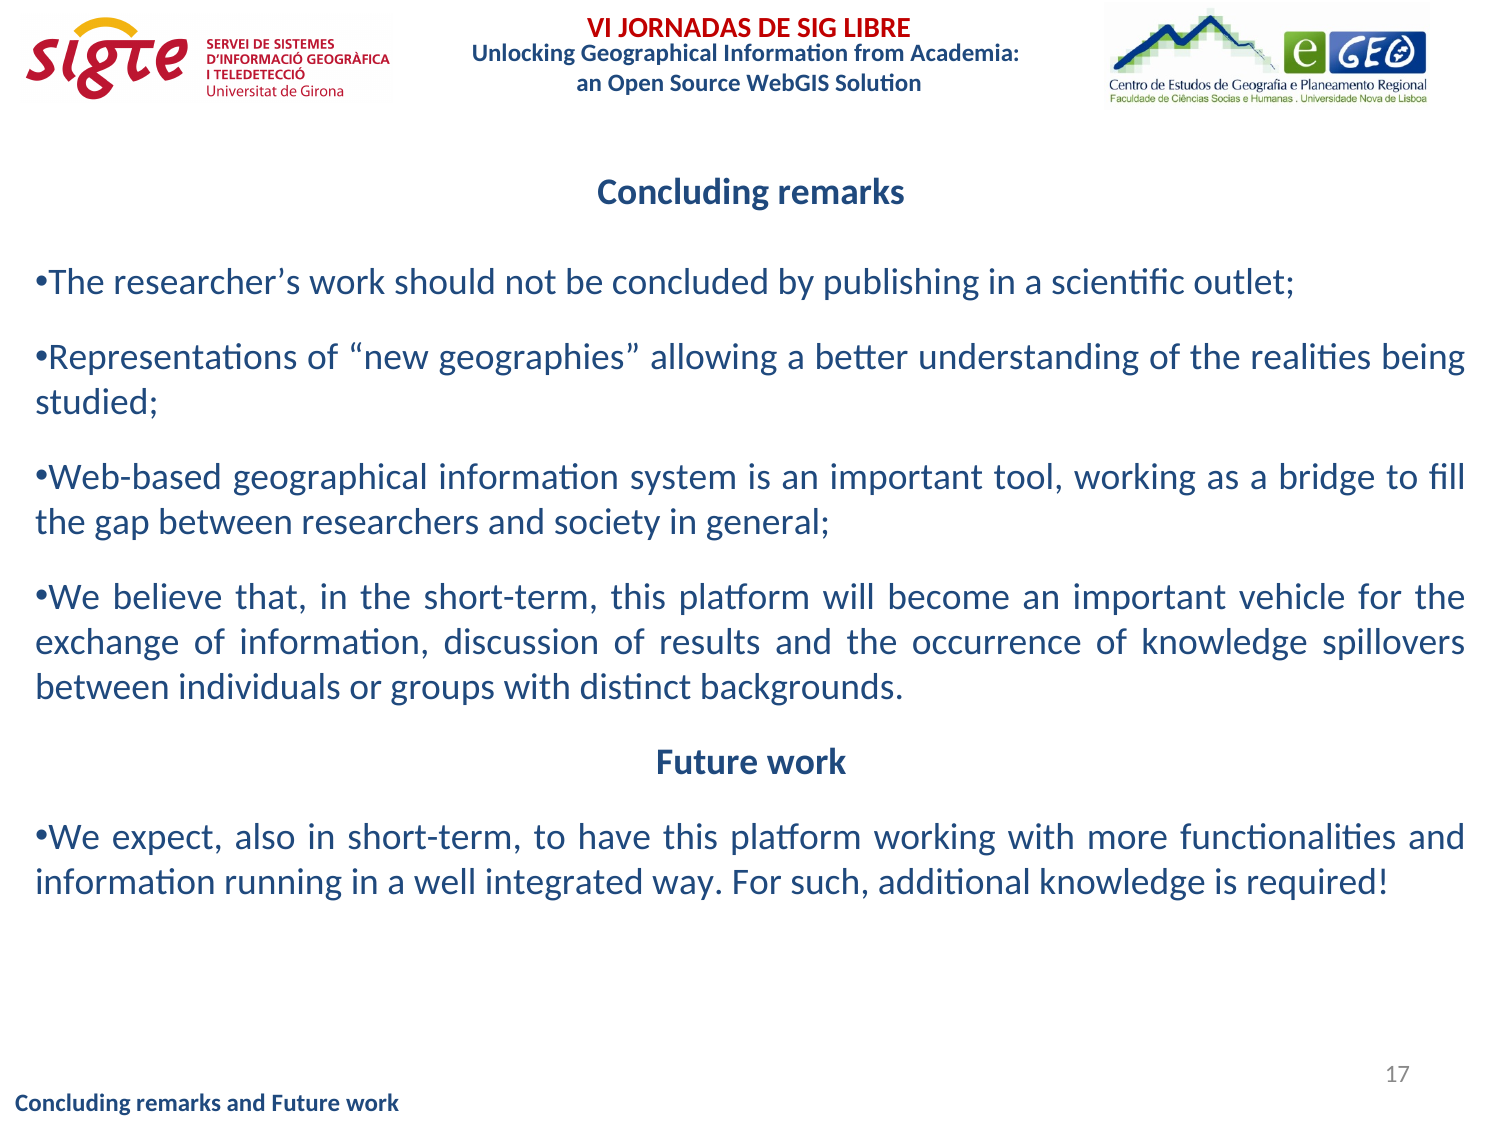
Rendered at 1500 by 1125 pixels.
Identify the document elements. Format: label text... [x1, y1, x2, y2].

picture [20, 13, 393, 103]
text_box <número> [1074, 1042, 1426, 1103]
text_box Concluding remarks and Future work [0, 1078, 1345, 1125]
text_box Concluding remarks The researcher’s work should not be concluded by publishing in a scientific outlet; Representations of “new geographies” allowing a better understanding of the realities being studied; Web-based geographical information system is an important tool, working as a bridge to fill the gap between researchers and society in general; We believe that, in the short-term, this platform will become an important vehicle for the exchange of information, discussion of results and the occurrence of knowledge spillovers between individuals or groups with distinct backgrounds. Future work We expect, also in short-term, to have this platform working with more functionalities and information running in a well integrated way. For such, additional knowledge is required! [20, 159, 1483, 911]
text_box Unlocking Geographical Information from Academia: an Open Source WebGIS Solution [442, 29, 1057, 105]
text_box VI JORNADAS DE SIG LIBRE [572, 0, 927, 29]
picture [1104, 2, 1430, 110]
